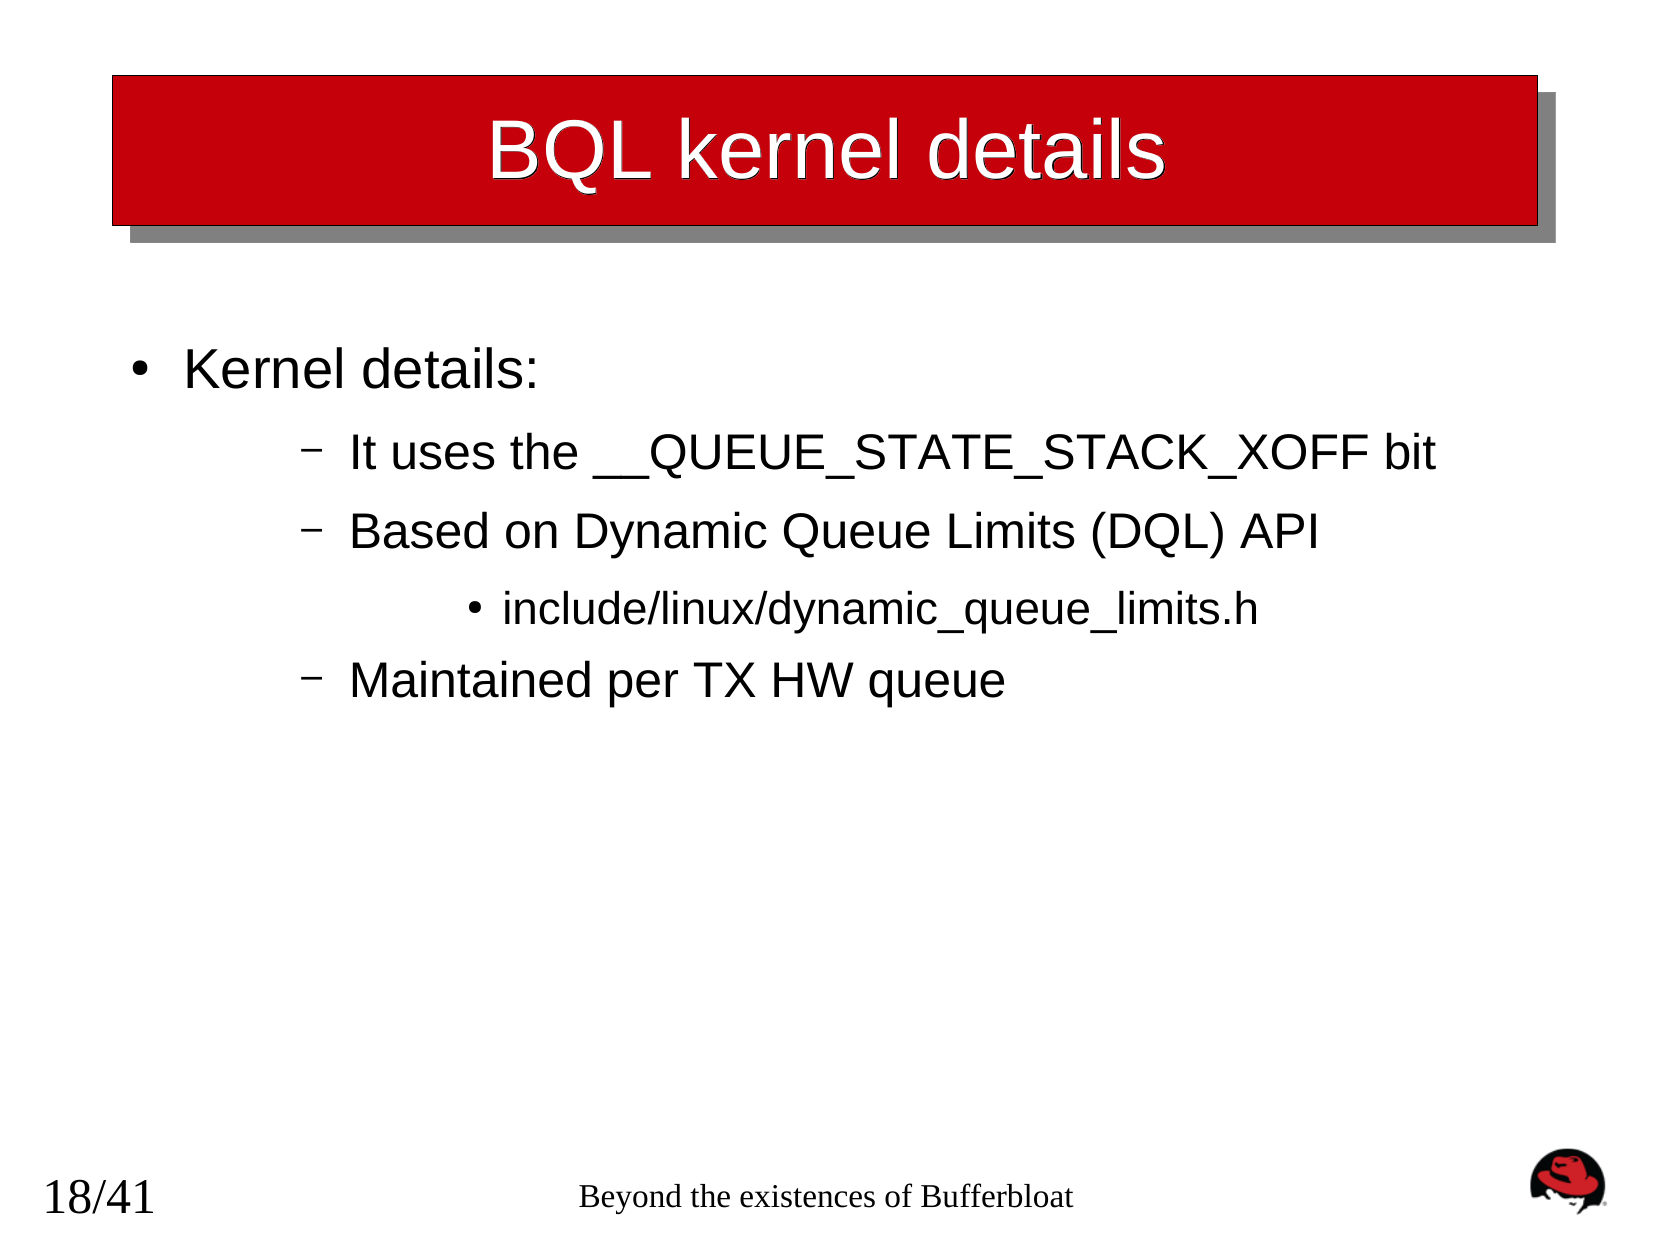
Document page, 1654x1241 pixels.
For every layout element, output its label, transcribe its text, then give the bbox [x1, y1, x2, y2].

list Kernel details: It uses the __QUEUE_STATE_STACK_XOFF bit Based on Dynamic Queue Limits (DQL) API include/linux/dynamic_queue_limits.h Maintained per TX HW queue [112, 337, 1538, 1126]
title BQL kernel details [116, 46, 1538, 254]
picture [1529, 1146, 1613, 1224]
